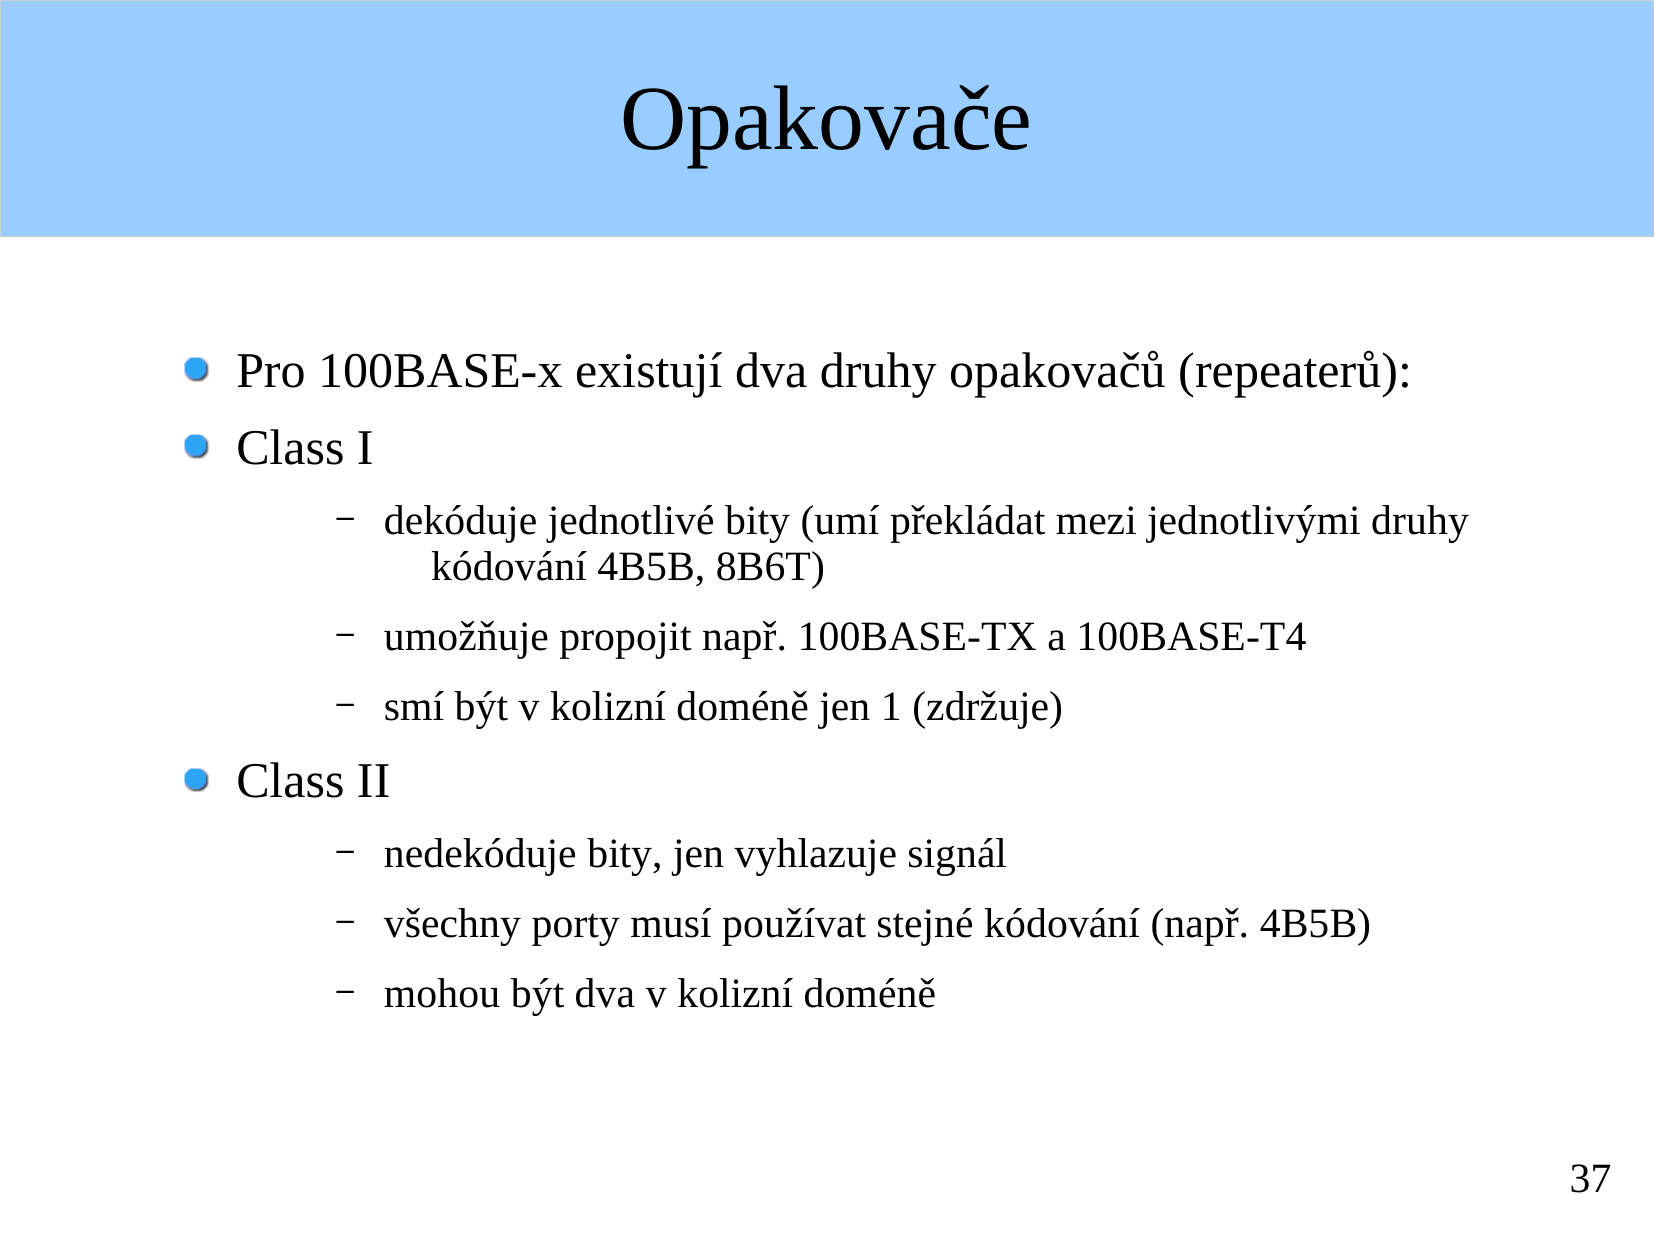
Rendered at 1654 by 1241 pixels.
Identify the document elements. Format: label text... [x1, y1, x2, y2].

title Opakovače [0, 0, 1654, 237]
list Pro 100BASE-x existují dva druhy opakovačů (repeaterů): Class I dekóduje jednotlivé bity (umí překládat mezi jednotlivými druhy kódování 4B5B, 8B6T) umožňuje propojit např. 100BASE-TX a 100BASE-T4 smí být v kolizní doméně jen 1 (zdržuje) Class II nedekóduje bity, jen vyhlazuje signál všechny porty musí používat stejné kódování (např. 4B5B) mohou být dva v kolizní doméně [147, 342, 1506, 1199]
